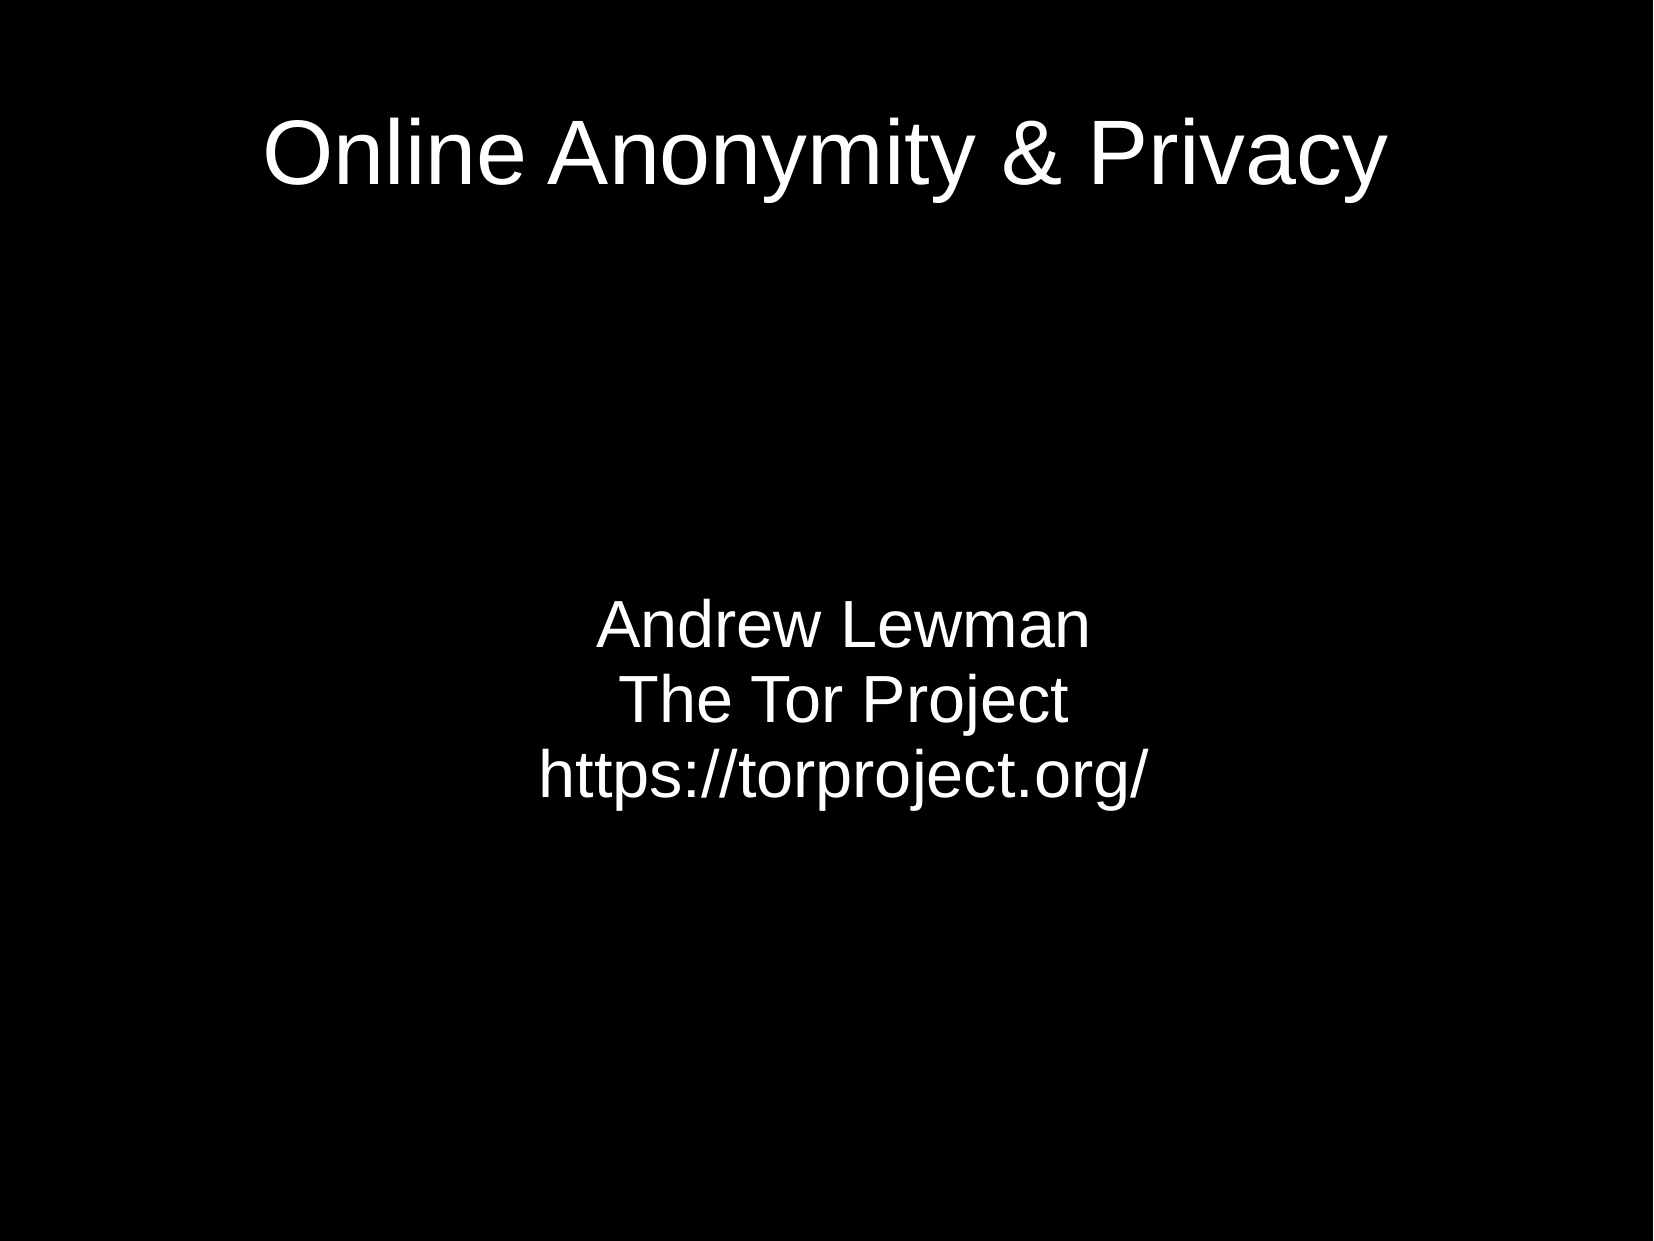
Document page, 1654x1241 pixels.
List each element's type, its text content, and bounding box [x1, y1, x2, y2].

subtitle Andrew Lewman The Tor Project https://torproject.org/ [82, 290, 1571, 1109]
title Online Anonymity & Privacy [82, 49, 1571, 257]
